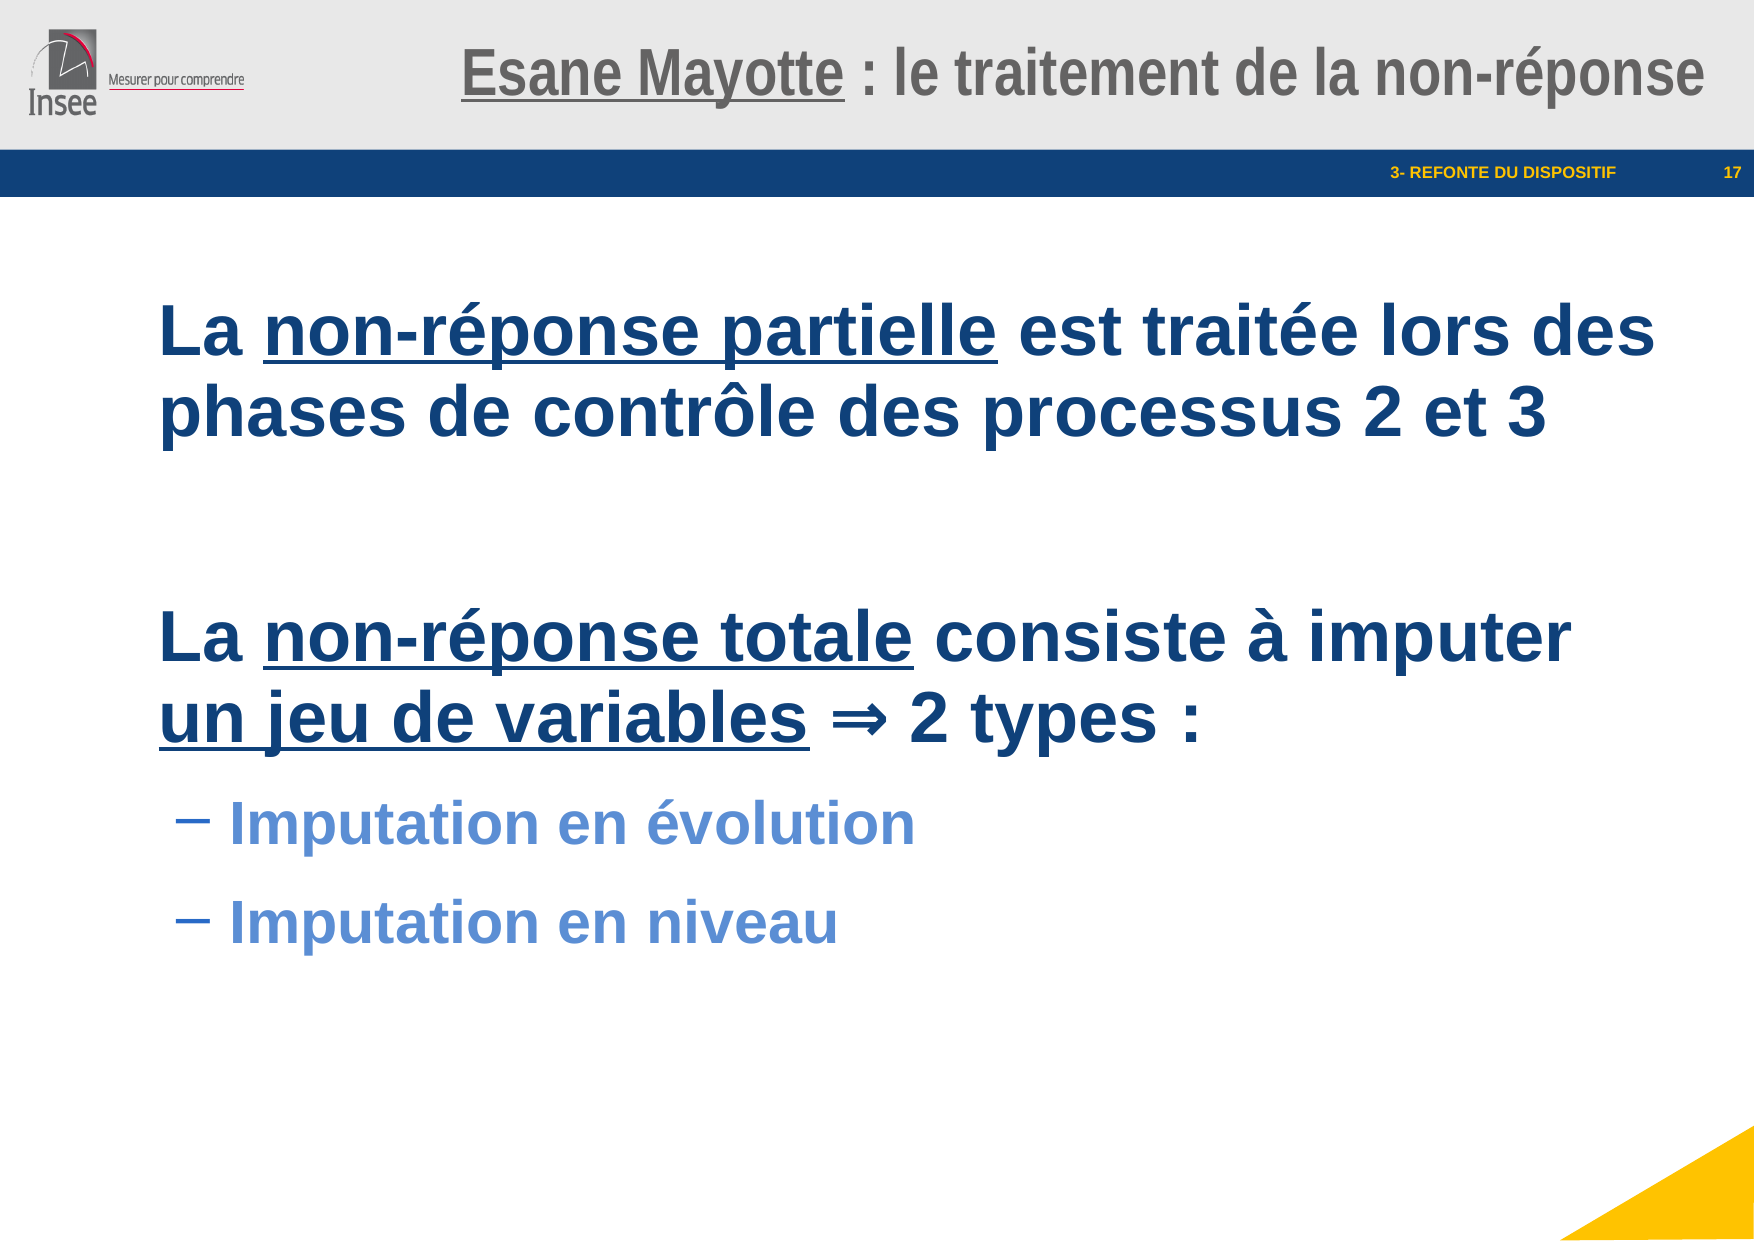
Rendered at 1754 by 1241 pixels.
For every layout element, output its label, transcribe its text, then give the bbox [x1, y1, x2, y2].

picture [25, 0, 244, 119]
title Esane Mayotte : le traitement de la non-réponse [281, 0, 1723, 142]
list La non-réponse partielle est traitée lors des phases de contrôle des processus 2 et 3 La non-réponse totale consiste à imputer un jeu de variables ⇒ 2 types : Imputation en évolution Imputation en niveau [87, 290, 1667, 1148]
